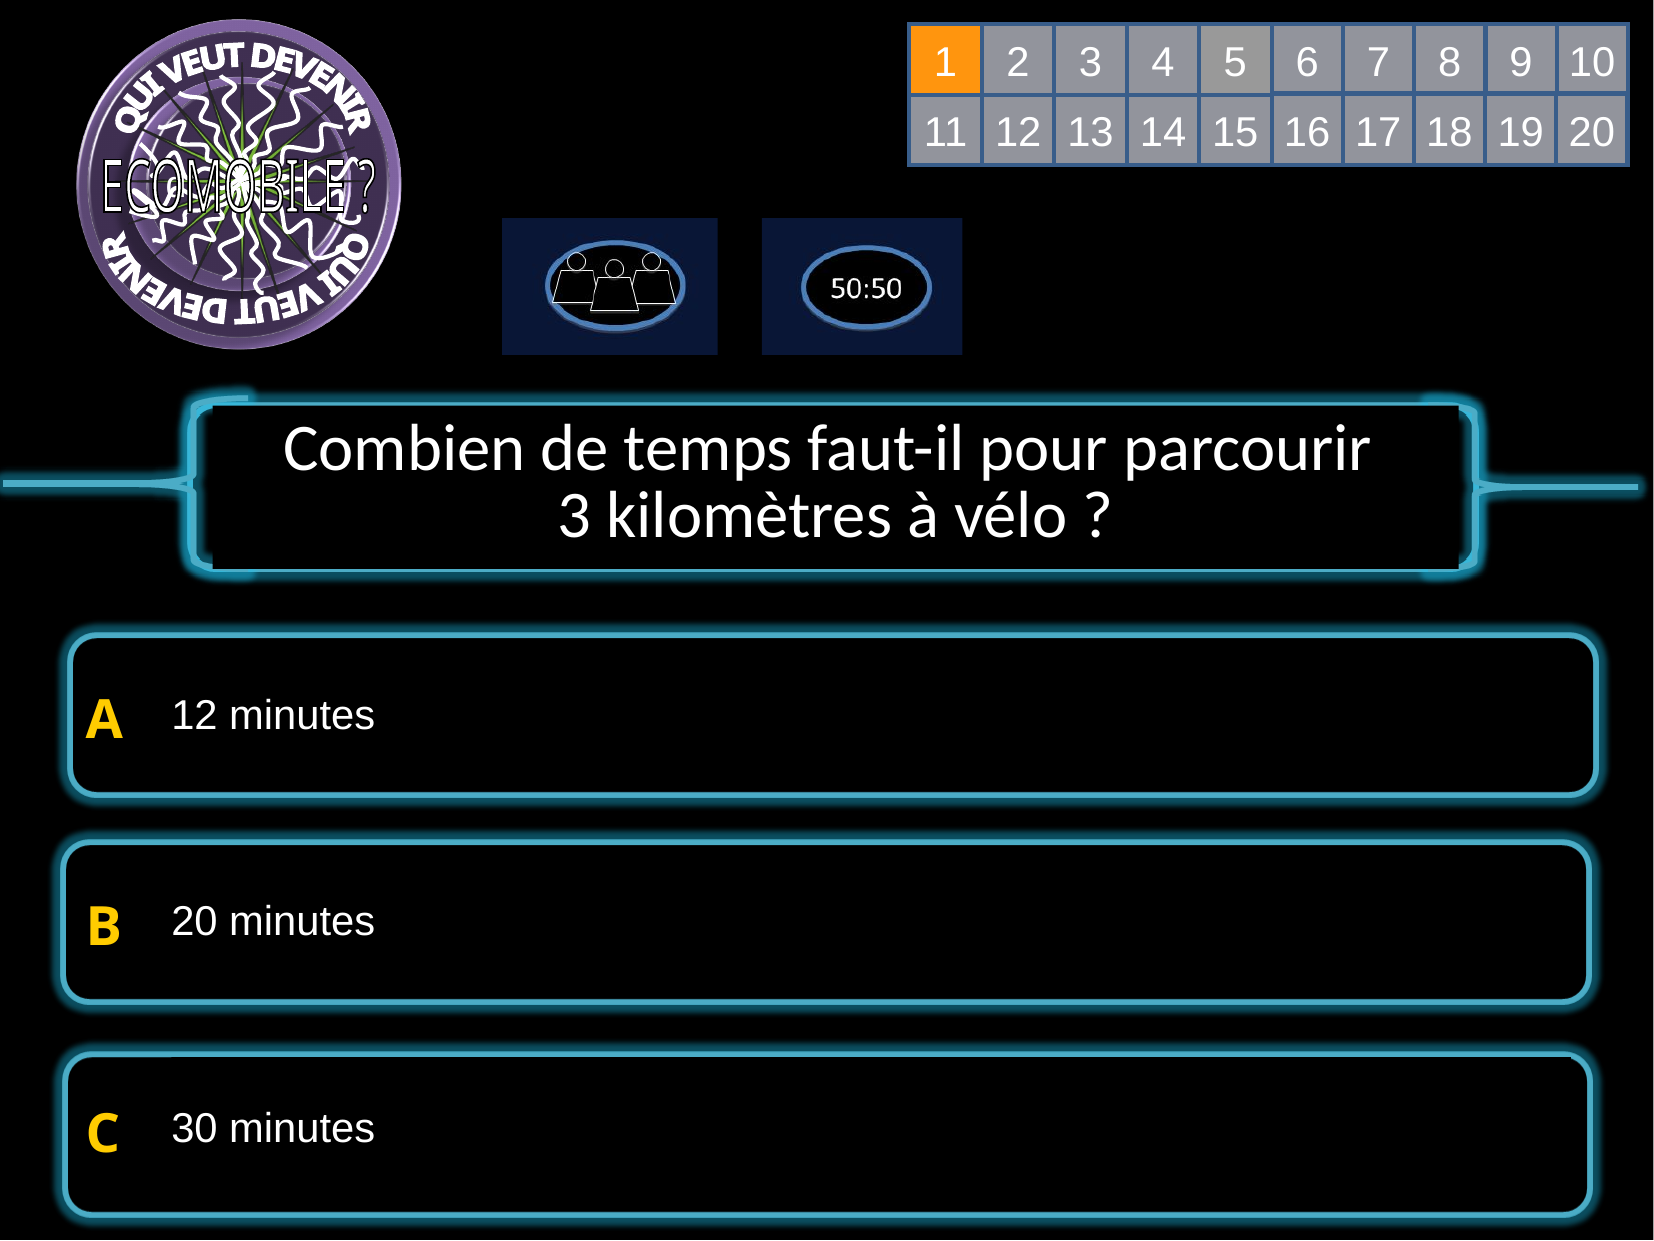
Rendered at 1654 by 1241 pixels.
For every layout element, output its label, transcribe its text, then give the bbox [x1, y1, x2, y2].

text_box 17 [1343, 93, 1413, 166]
text_box 20 [1556, 93, 1628, 166]
picture [53, 18, 402, 370]
text_box 1 [909, 24, 981, 94]
text_box 9 [1485, 24, 1556, 93]
text_box 5 [1199, 24, 1271, 94]
picture [45, 1034, 1610, 1235]
text_box 10 [1556, 24, 1628, 93]
text_box 12 [981, 94, 1054, 166]
text_box 15 [1199, 94, 1271, 166]
text_box 2 [981, 24, 1054, 94]
picture [0, 377, 1654, 591]
picture [43, 822, 1609, 1022]
text_box 7 [1342, 24, 1414, 93]
text_box 13 [1054, 94, 1126, 166]
text_box 19 [1485, 93, 1556, 166]
list 20 minutes [171, 850, 1571, 993]
text_box 18 [1413, 93, 1485, 166]
text_box 8 [1414, 24, 1485, 93]
title Combien de temps faut-il pour parcourir 3 kilomètres à vélo ? [212, 405, 1459, 569]
text_box 6 [1271, 24, 1342, 93]
text_box 4 [1126, 24, 1199, 94]
text_box 3 [1054, 24, 1126, 94]
text_box 11 [909, 94, 981, 166]
text_box 14 [1126, 94, 1199, 166]
text_box 16 [1271, 93, 1343, 166]
picture [50, 615, 1616, 815]
list 30 minutes [171, 1057, 1571, 1199]
list 12 minutes [171, 643, 1571, 786]
